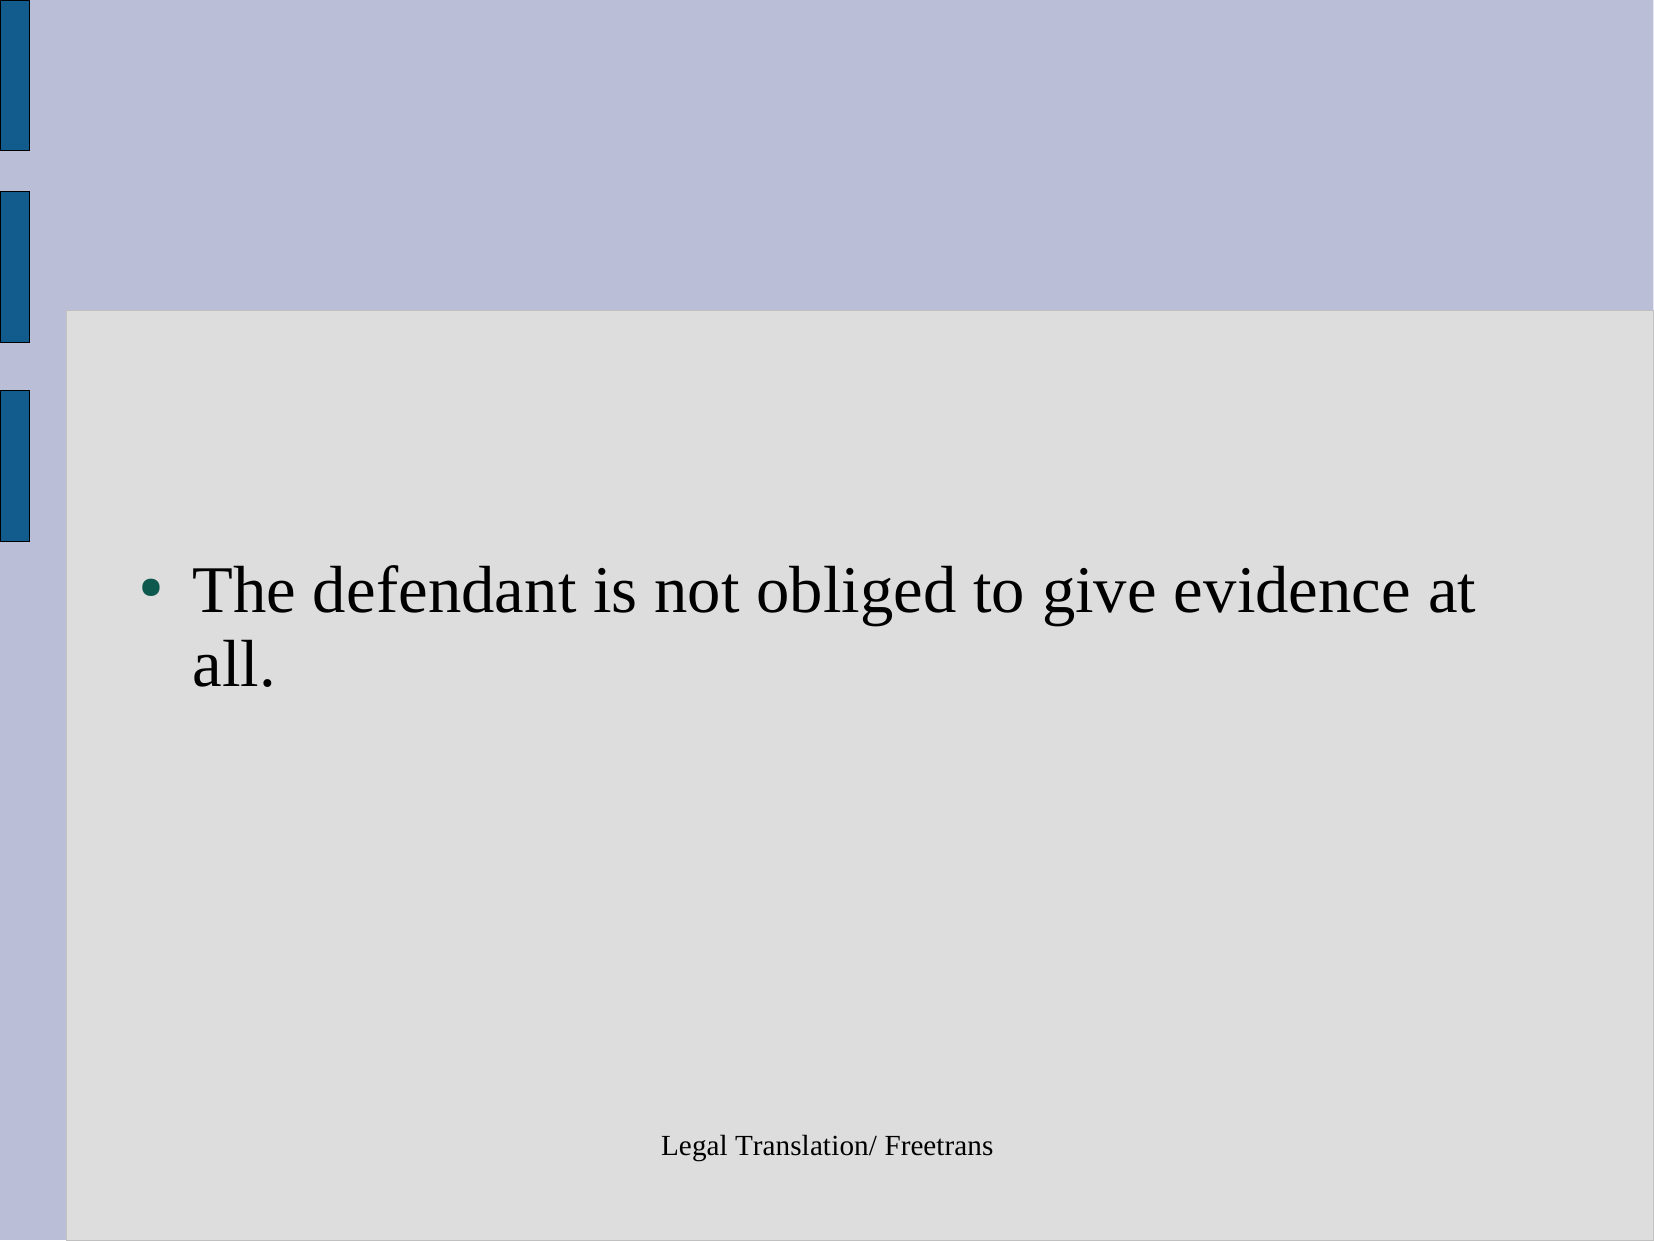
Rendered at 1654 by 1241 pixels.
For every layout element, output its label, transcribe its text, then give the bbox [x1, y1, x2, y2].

list The defendant is not obliged to give evidence at all. [121, 344, 1534, 1127]
